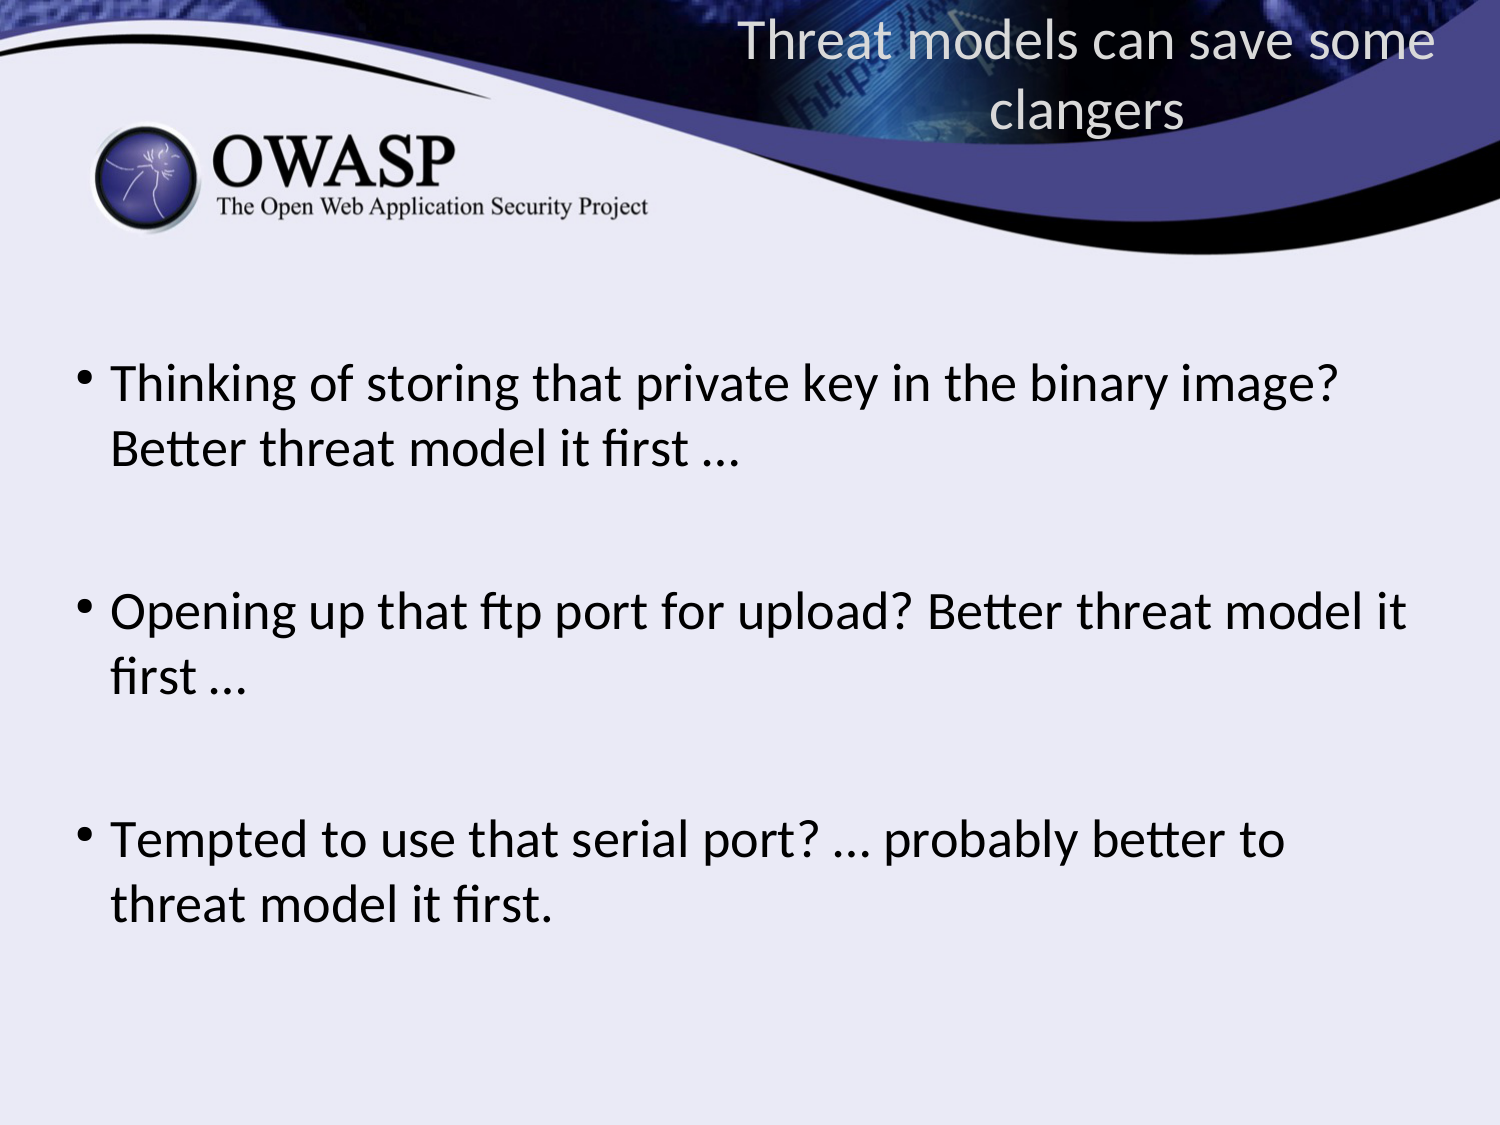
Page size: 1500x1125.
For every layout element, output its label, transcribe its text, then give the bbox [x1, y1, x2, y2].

picture [0, 0, 1500, 1125]
subtitle Thinking of storing that private key in the binary image? Better threat model it first … Opening up that ftp port for upload? Better threat model it first … Tempted to use that serial port? … probably better to threat model it first. [75, 262, 1426, 1018]
title Threat models can save some clangers [699, 0, 1476, 149]
